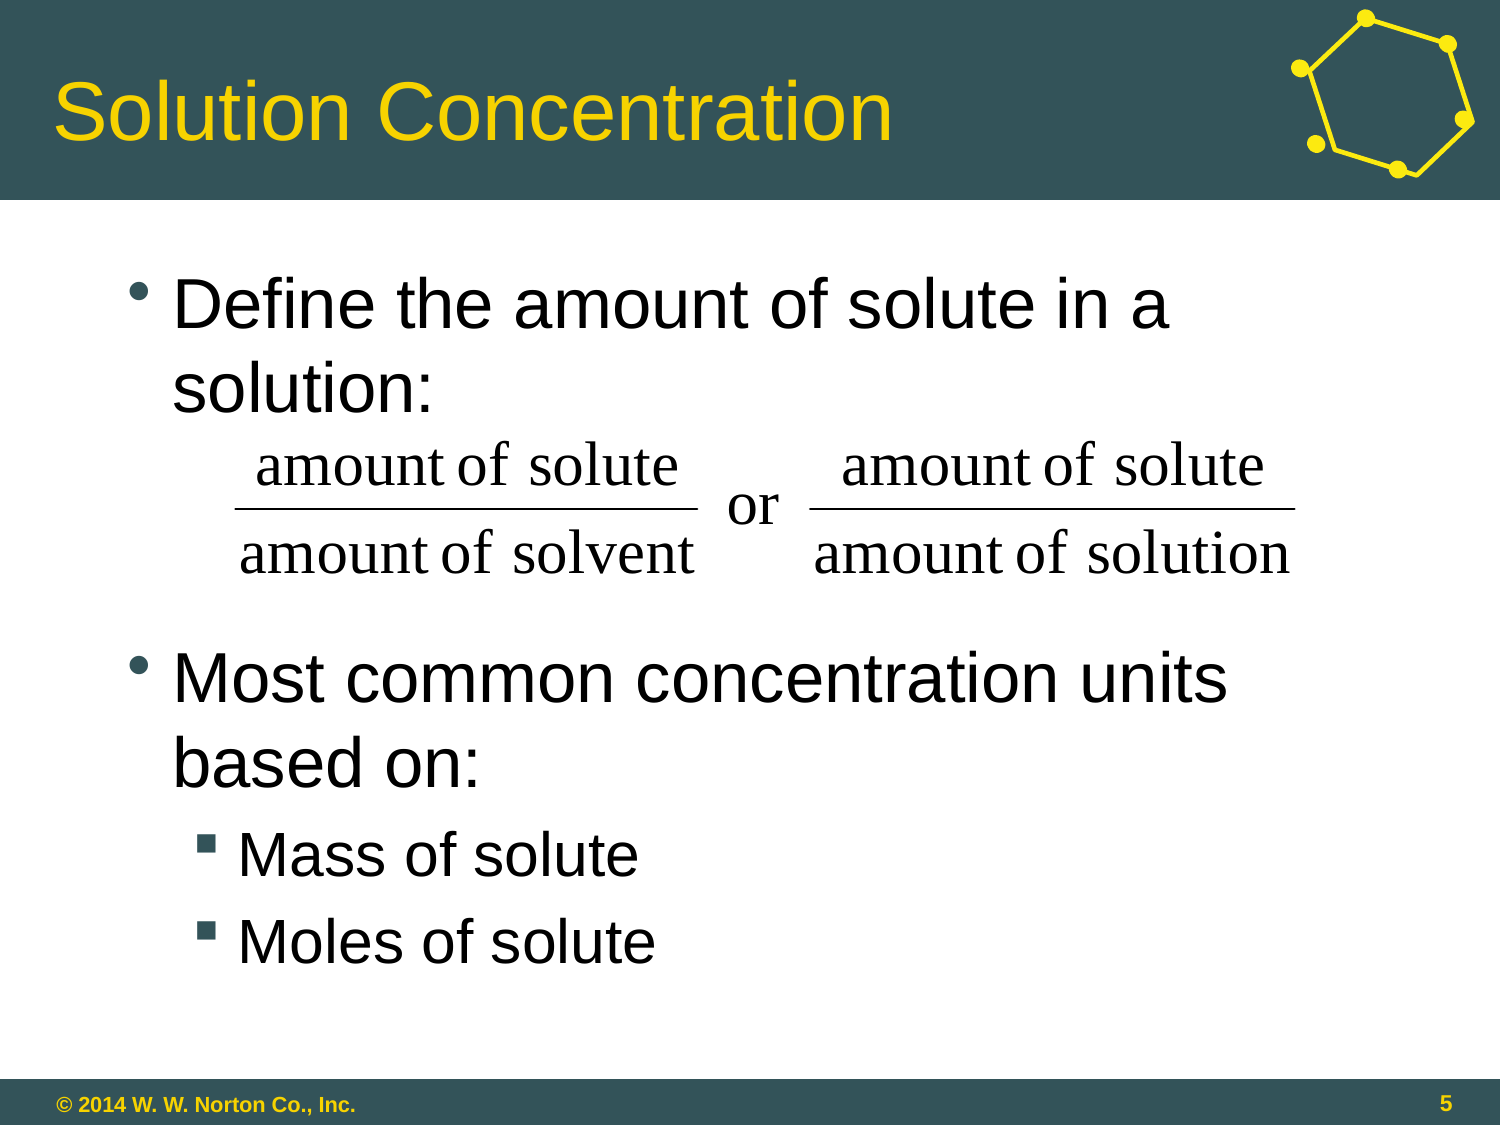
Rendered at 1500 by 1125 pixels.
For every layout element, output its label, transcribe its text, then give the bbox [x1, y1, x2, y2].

chart [225, 425, 1305, 588]
slide_number <number> [1408, 1085, 1468, 1120]
list Define the amount of solute in a solution: Most common concentration units based on: Mass of solute Moles of solute [112, 249, 1388, 925]
title Solution Concentration [37, 19, 1118, 195]
